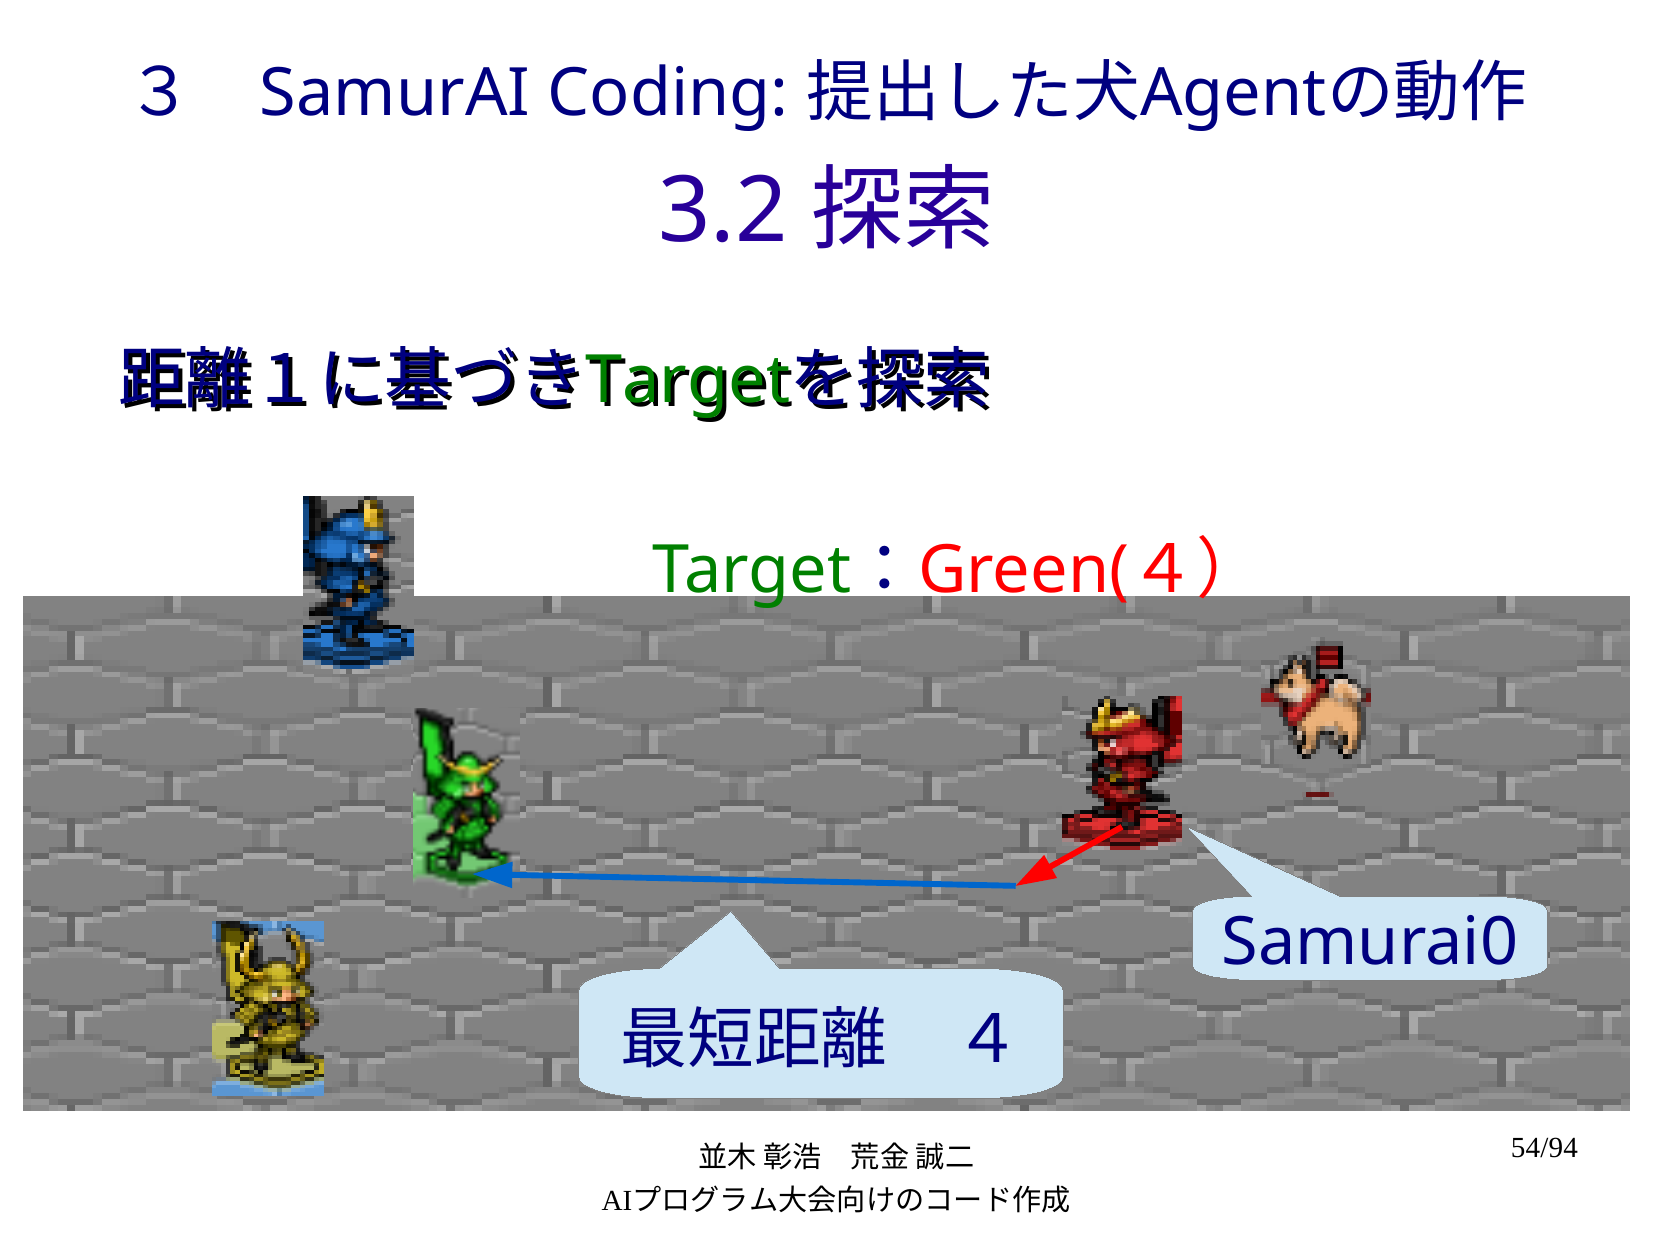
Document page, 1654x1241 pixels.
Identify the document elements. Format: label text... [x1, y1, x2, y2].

list 距離１に基づきTargetを探索 [1121, 590, 1204, 596]
text_box 最短距離 ４ [578, 911, 1064, 1099]
list 距離１に基づきTargetを探索 [118, 324, 1571, 596]
title ３ SamurAI Coding: 提出した犬Agentの動作3.2 探索 [82, 49, 1571, 257]
list 距離１に基づきTargetを探索 [783, 590, 1117, 596]
picture [23, 496, 1630, 1111]
text_box Target：Green(４） [637, 507, 1359, 590]
text_box Samurai0 [1186, 826, 1548, 981]
